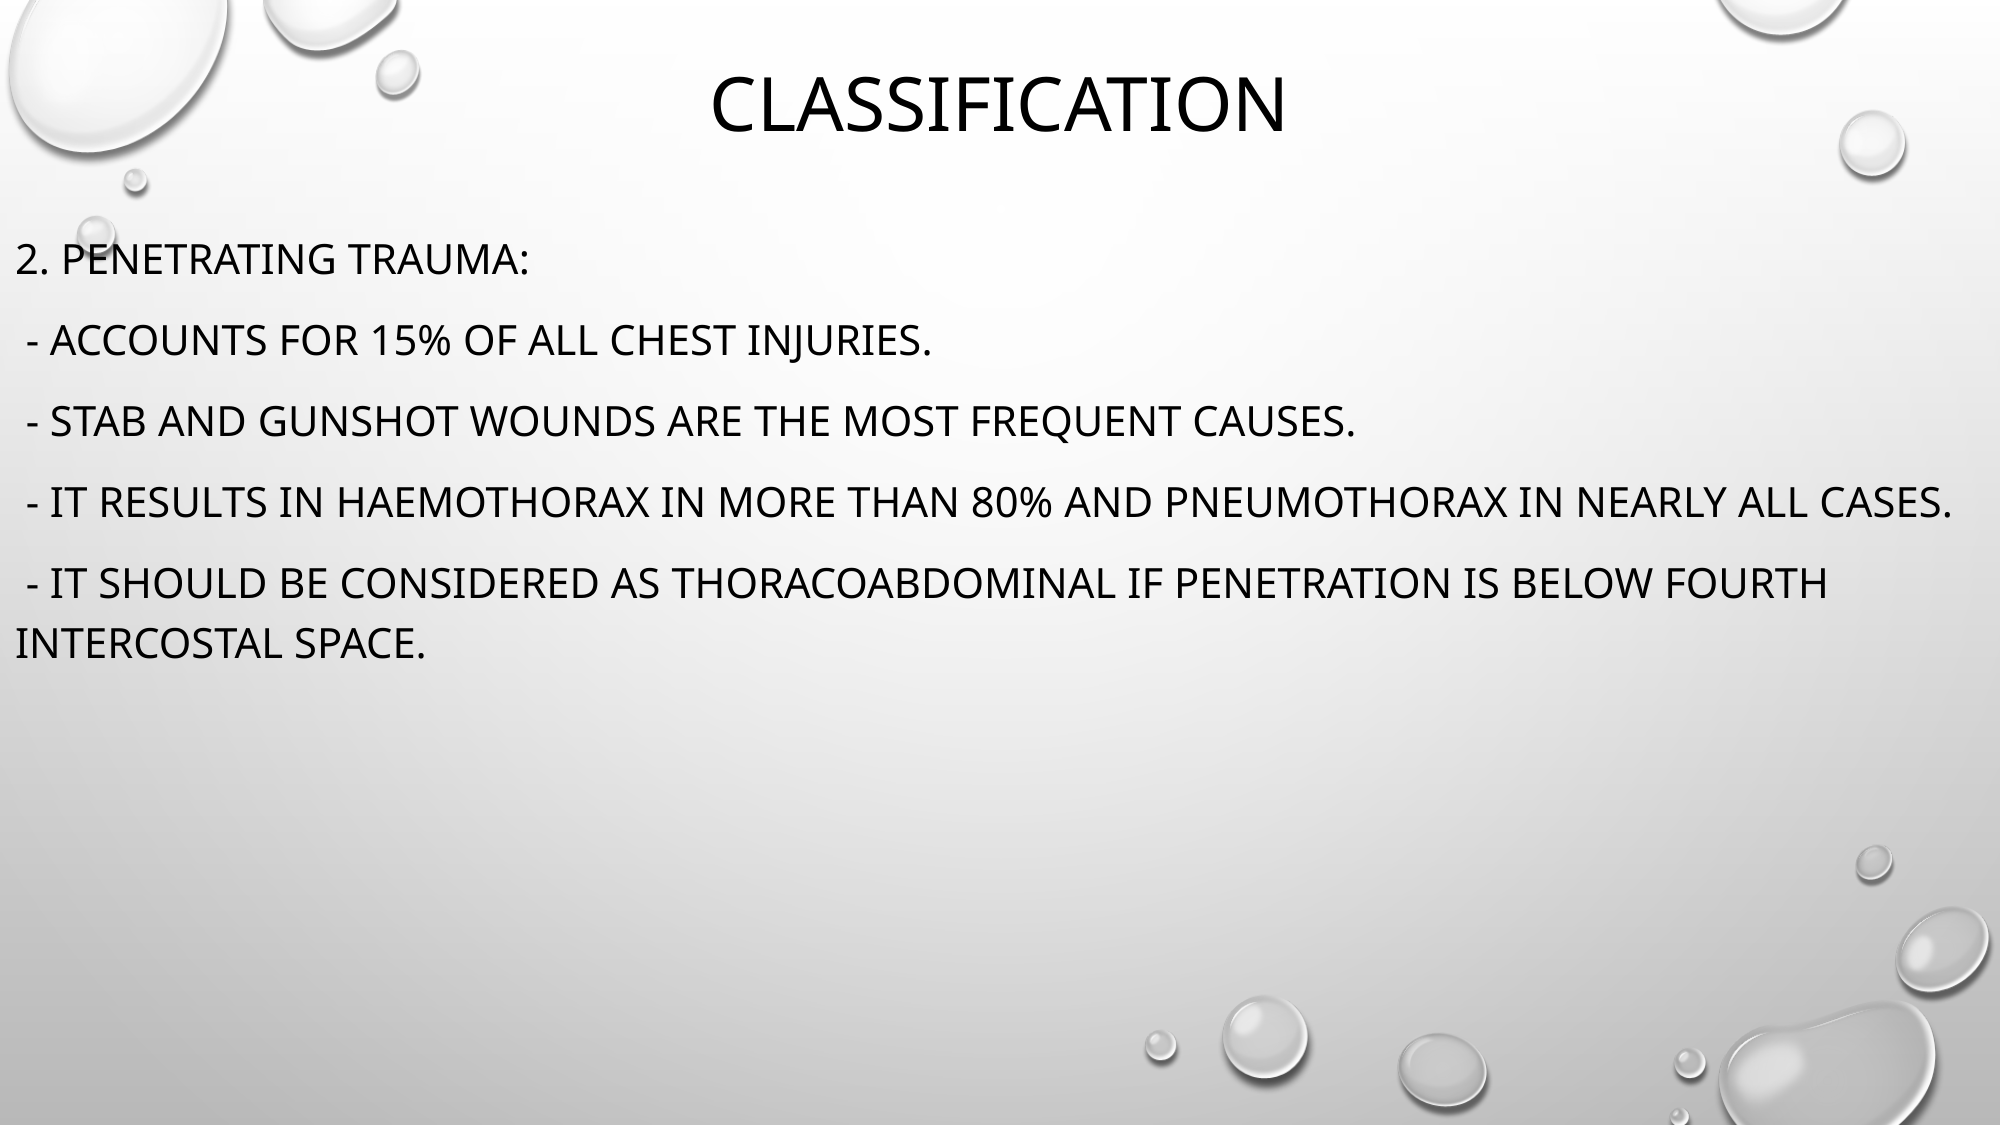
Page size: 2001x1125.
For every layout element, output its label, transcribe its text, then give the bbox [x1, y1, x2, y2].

title CLASSIFICATION [0, 0, 2000, 215]
list 2. Penetrating trauma: - accounts for 15% of all chest injuries. - Stab and gunshot wounds are the most frequent causes. - It results in haemothorax in more than 80% and pneumothorax in nearly all cases. - It should be considered as thoracoabdominal if penetration is below fourth intercostal space. [0, 215, 2000, 1125]
